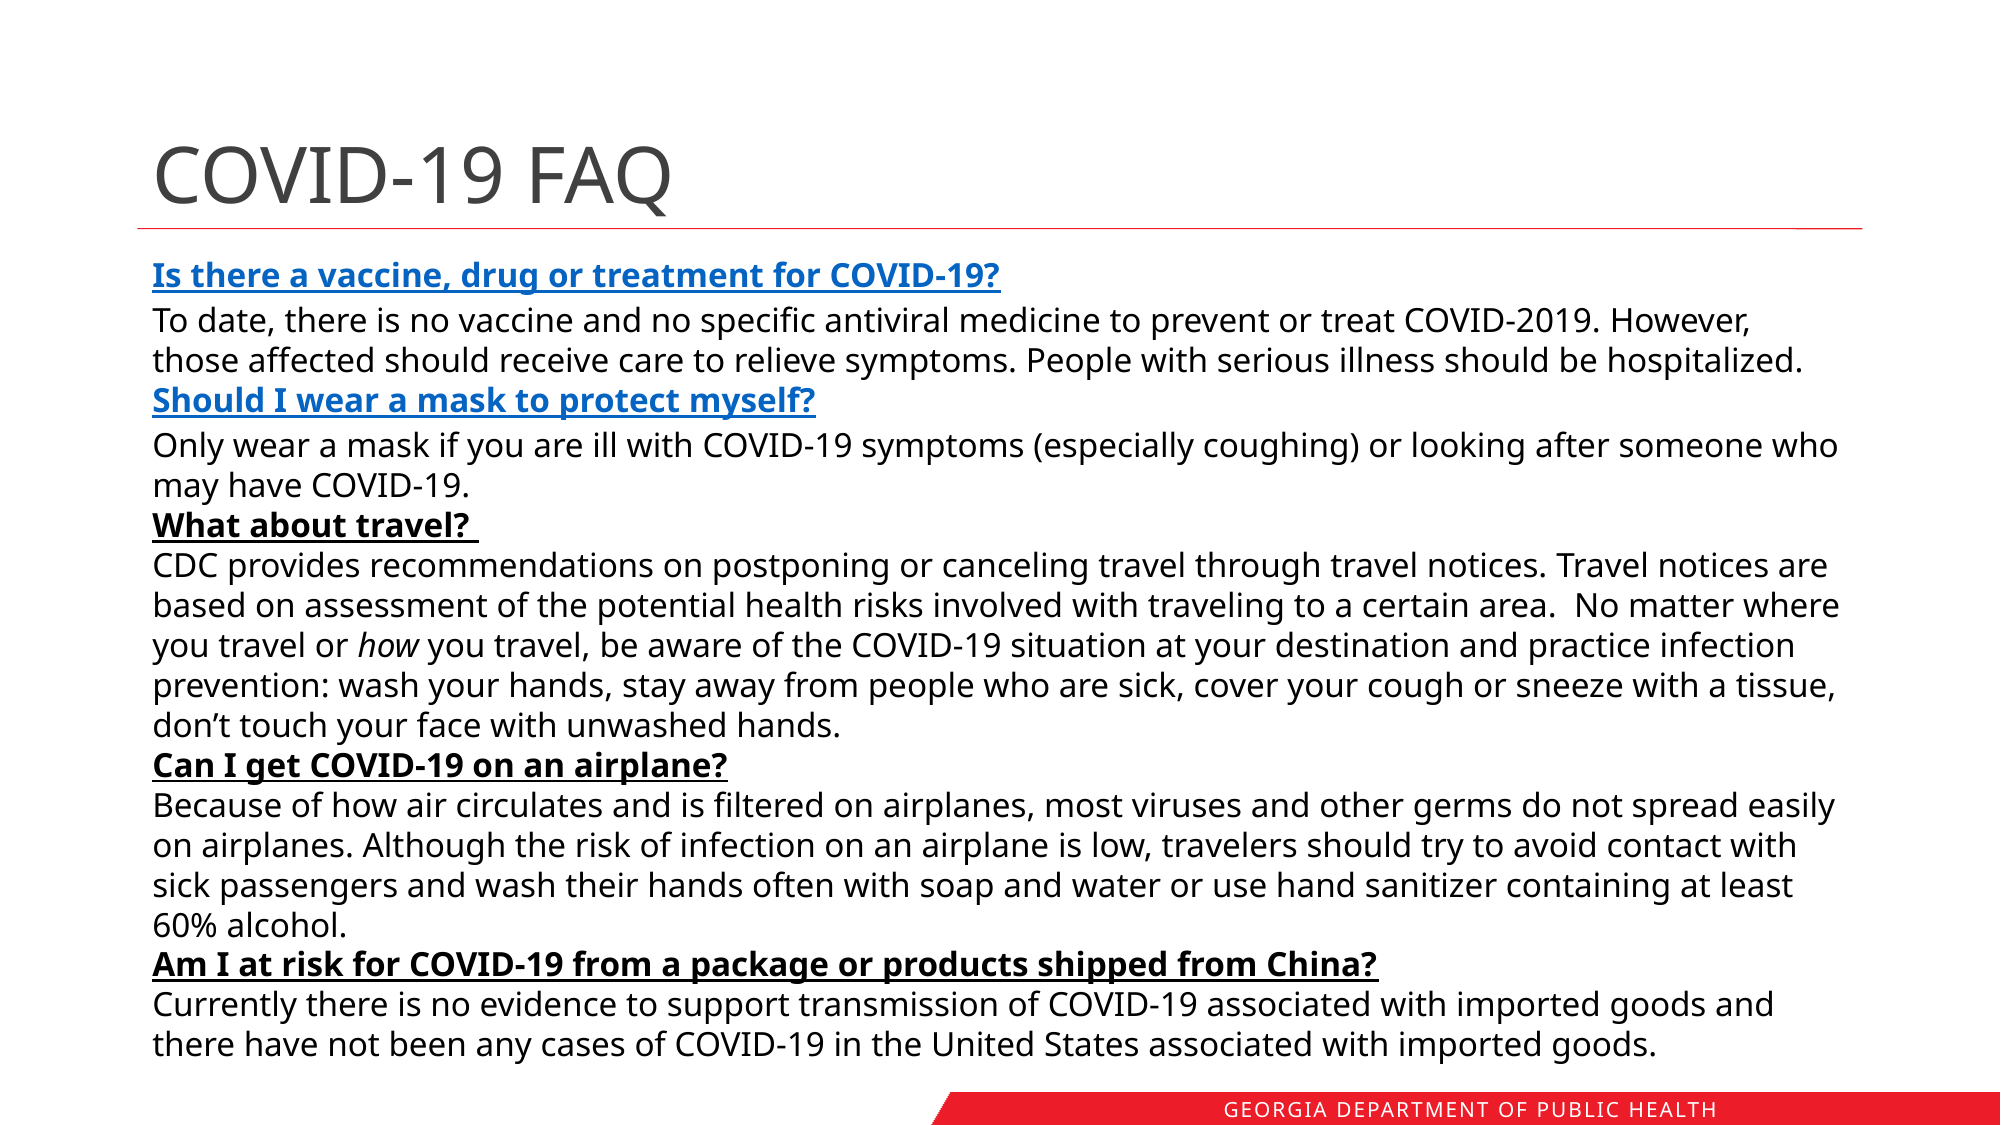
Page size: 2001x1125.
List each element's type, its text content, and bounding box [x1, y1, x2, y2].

picture [931, 1092, 2000, 1125]
title COVID-19 FAQ [137, 128, 1863, 229]
list Is there a vaccine, drug or treatment for COVID-19? To date, there is no vaccine and no specific antiviral medicine to prevent or treat COVID-2019. However, those affected should receive care to relieve symptoms. People with serious illness should be hospitalized. Should I wear a mask to protect myself? Only wear a mask if you are ill with COVID-19 symptoms (especially coughing) or looking after someone who may have COVID-19. What about travel? CDC provides recommendations on postponing or canceling travel through travel notices. Travel notices are based on assessment of the potential health risks involved with traveling to a certain area. No matter where you travel or how you travel, be aware of the COVID-19 situation at your destination and practice infection prevention: wash your hands, stay away from people who are sick, cover your cough or sneeze with a tissue, don’t touch your face with unwashed hands. Can I get COVID-19 on an airplane? Because of how air circulates and is filtered on airplanes, most viruses and other germs do not spread easily on airplanes. Although the risk of infection on an airplane is low, travelers should try to avoid contact with sick passengers and wash their hands often with soap and water or use hand sanitizer containing at least 60% alcohol. Am I at risk for COVID-19 from a package or products shipped from China? Currently there is no evidence to support transmission of COVID-19 associated with imported goods and there have not been any cases of COVID-19 in the United States associated with imported goods. [137, 246, 1863, 975]
